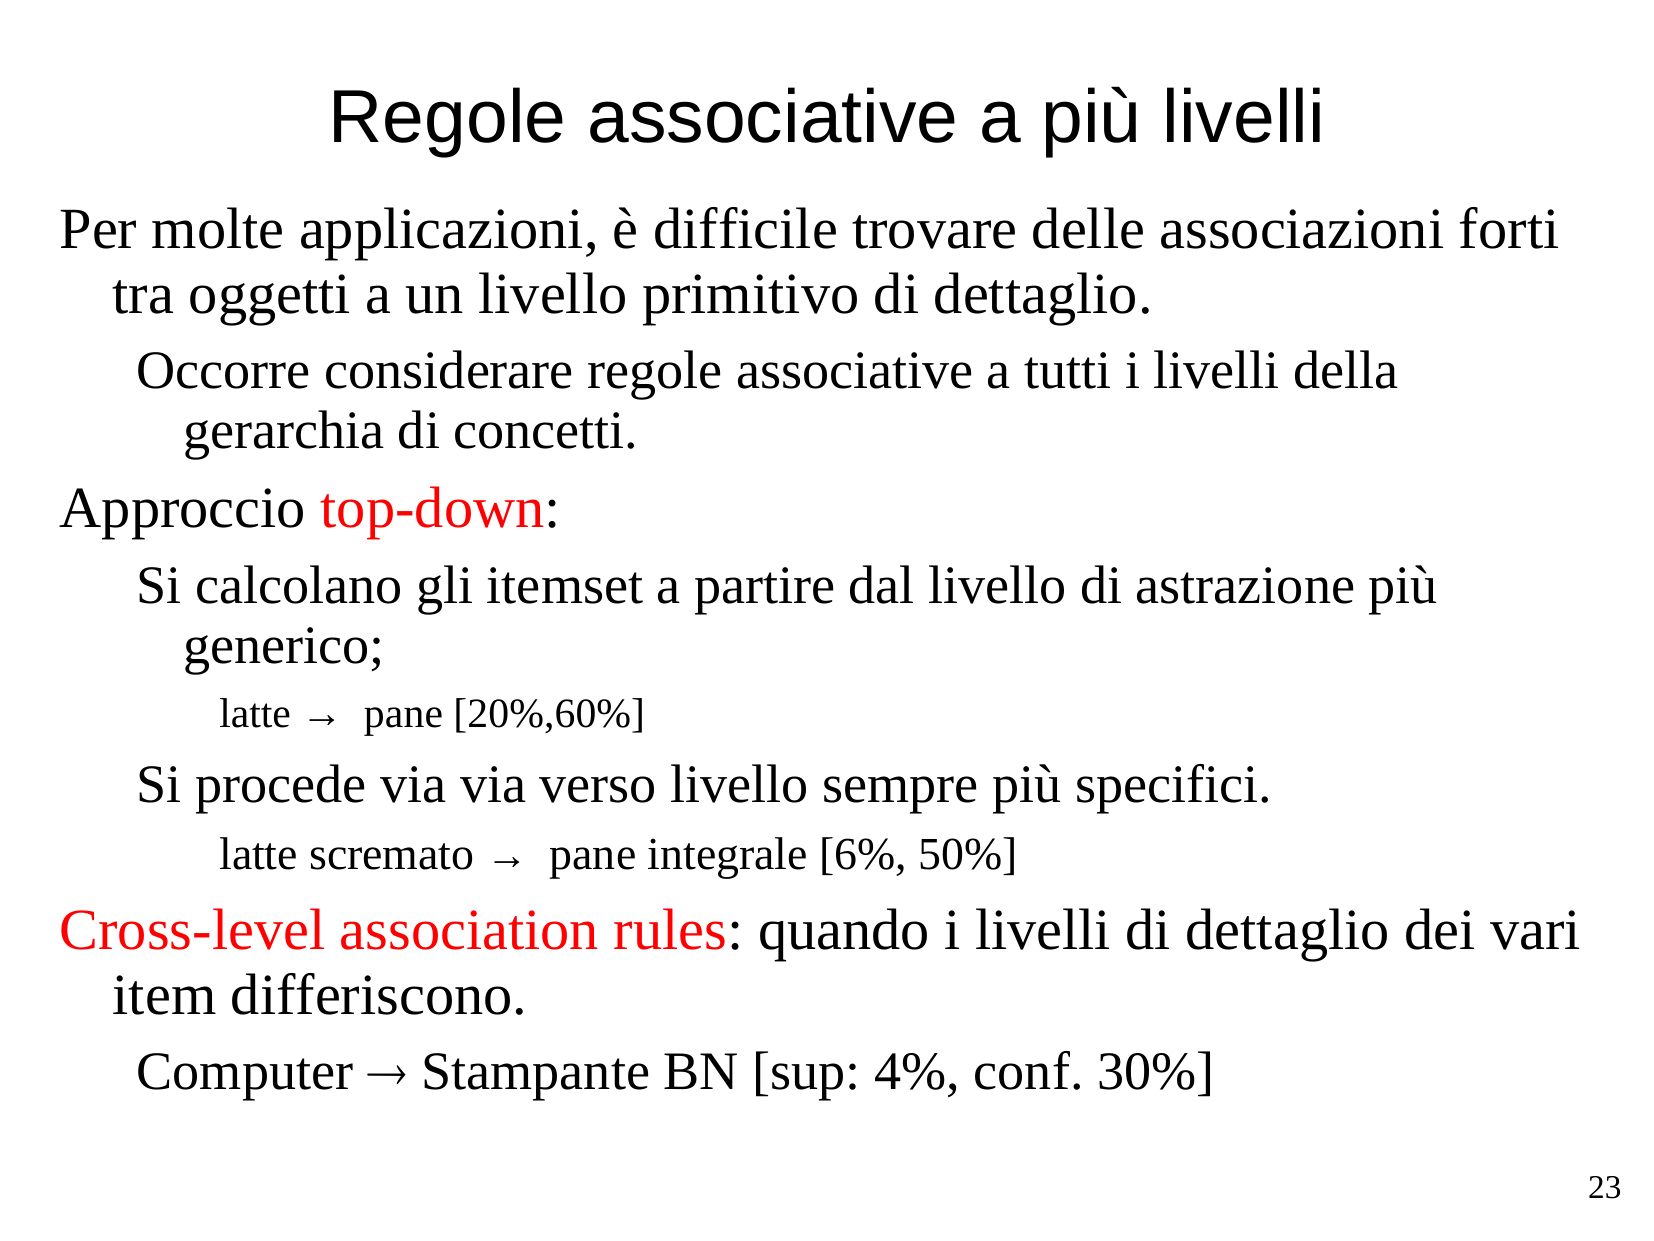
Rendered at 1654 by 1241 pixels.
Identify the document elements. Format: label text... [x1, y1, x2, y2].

list Per molte applicazioni, è difficile trovare delle associazioni forti tra oggetti a un livello primitivo di dettaglio. Occorre considerare regole associative a tutti i livelli della gerarchia di concetti. Approccio top-down: Si calcolano gli itemset a partire dal livello di astrazione più generico; latte → pane [20%,60%] Si procede via via verso livello sempre più specifici. latte scremato → pane integrale [6%, 50%] Cross-level association rules: quando i livelli di dettaglio dei vari item differiscono. Computer  Stampante BN [sup: 4%, conf. 30%] [42, 196, 1612, 1187]
title Regole associative a più livelli [92, 49, 1563, 185]
